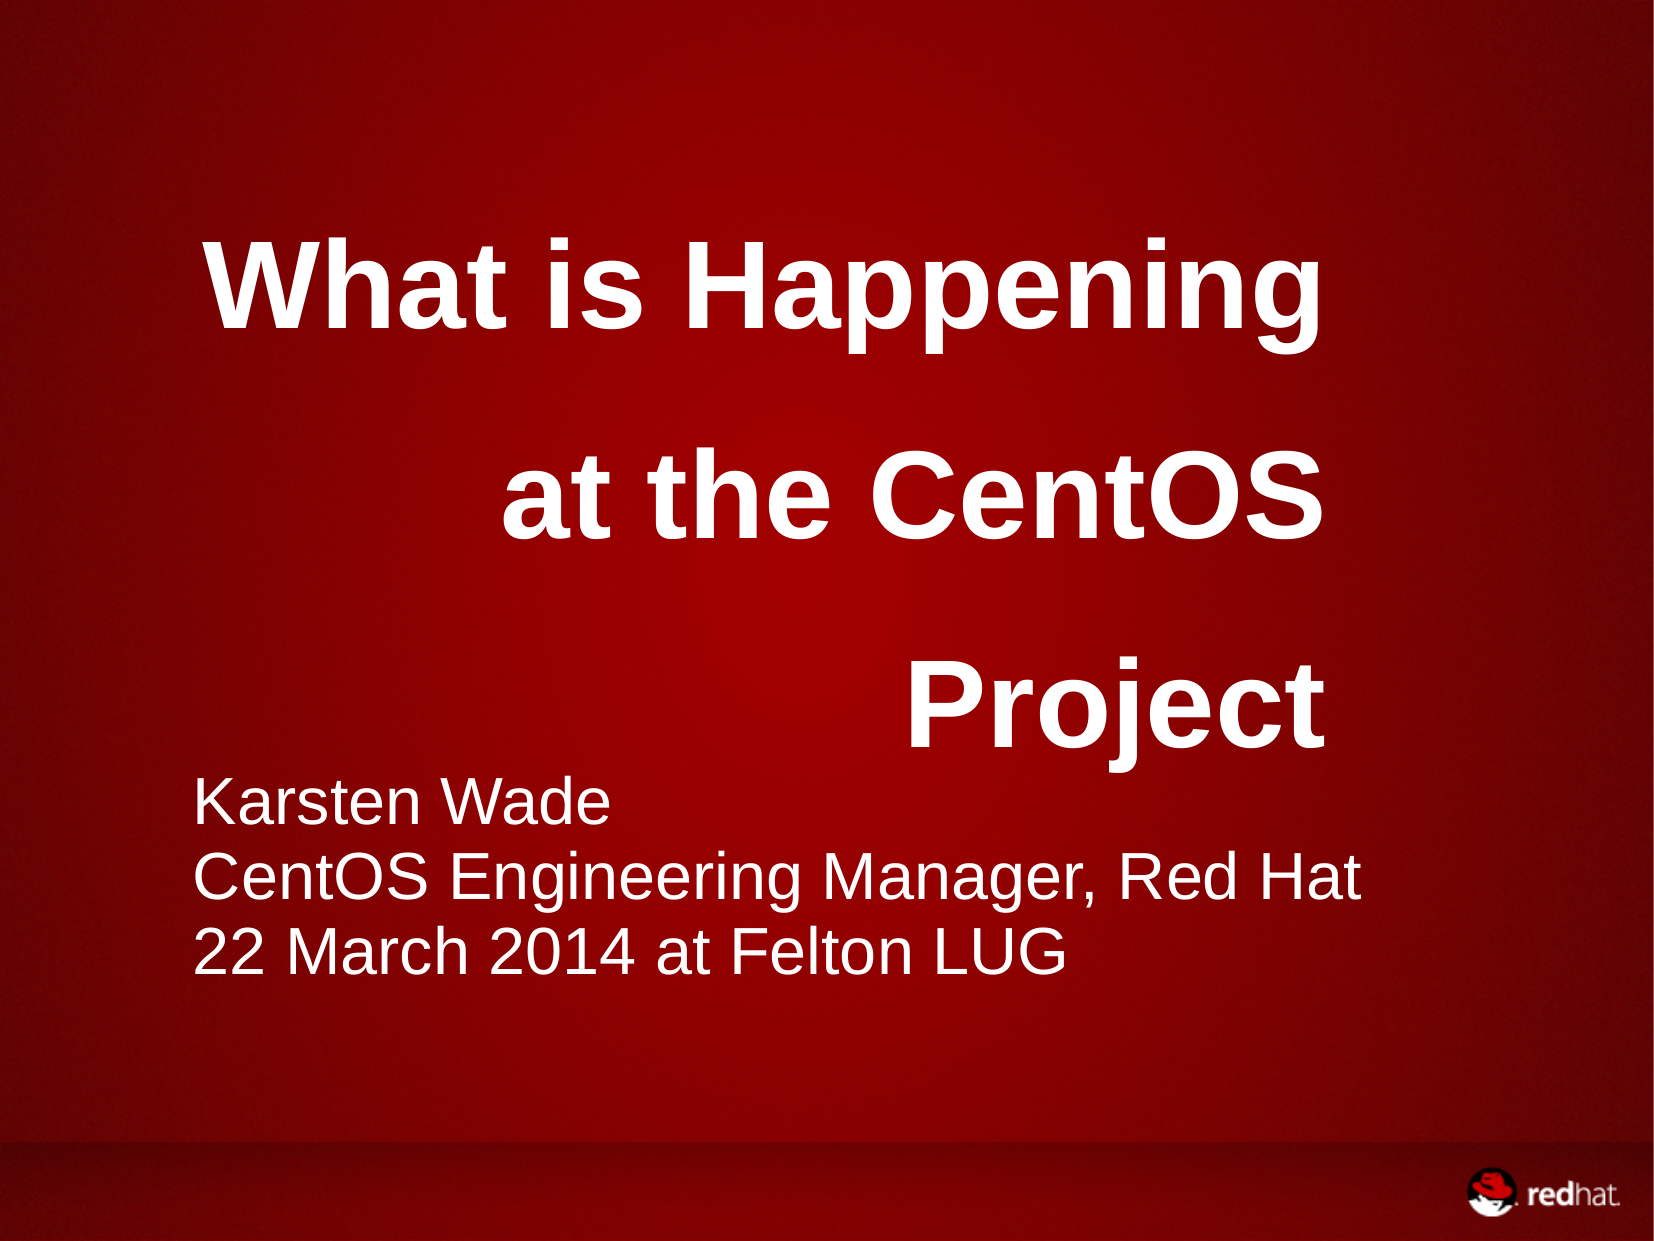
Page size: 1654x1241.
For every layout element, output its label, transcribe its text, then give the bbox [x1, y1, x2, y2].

picture [0, 0, 1654, 1241]
text_box What is Happening at the CentOS Project [187, 138, 1426, 719]
text_box Karsten Wade CentOS Engineering Manager, Red Hat 22 March 2014 at Felton LUG [178, 719, 1445, 1004]
